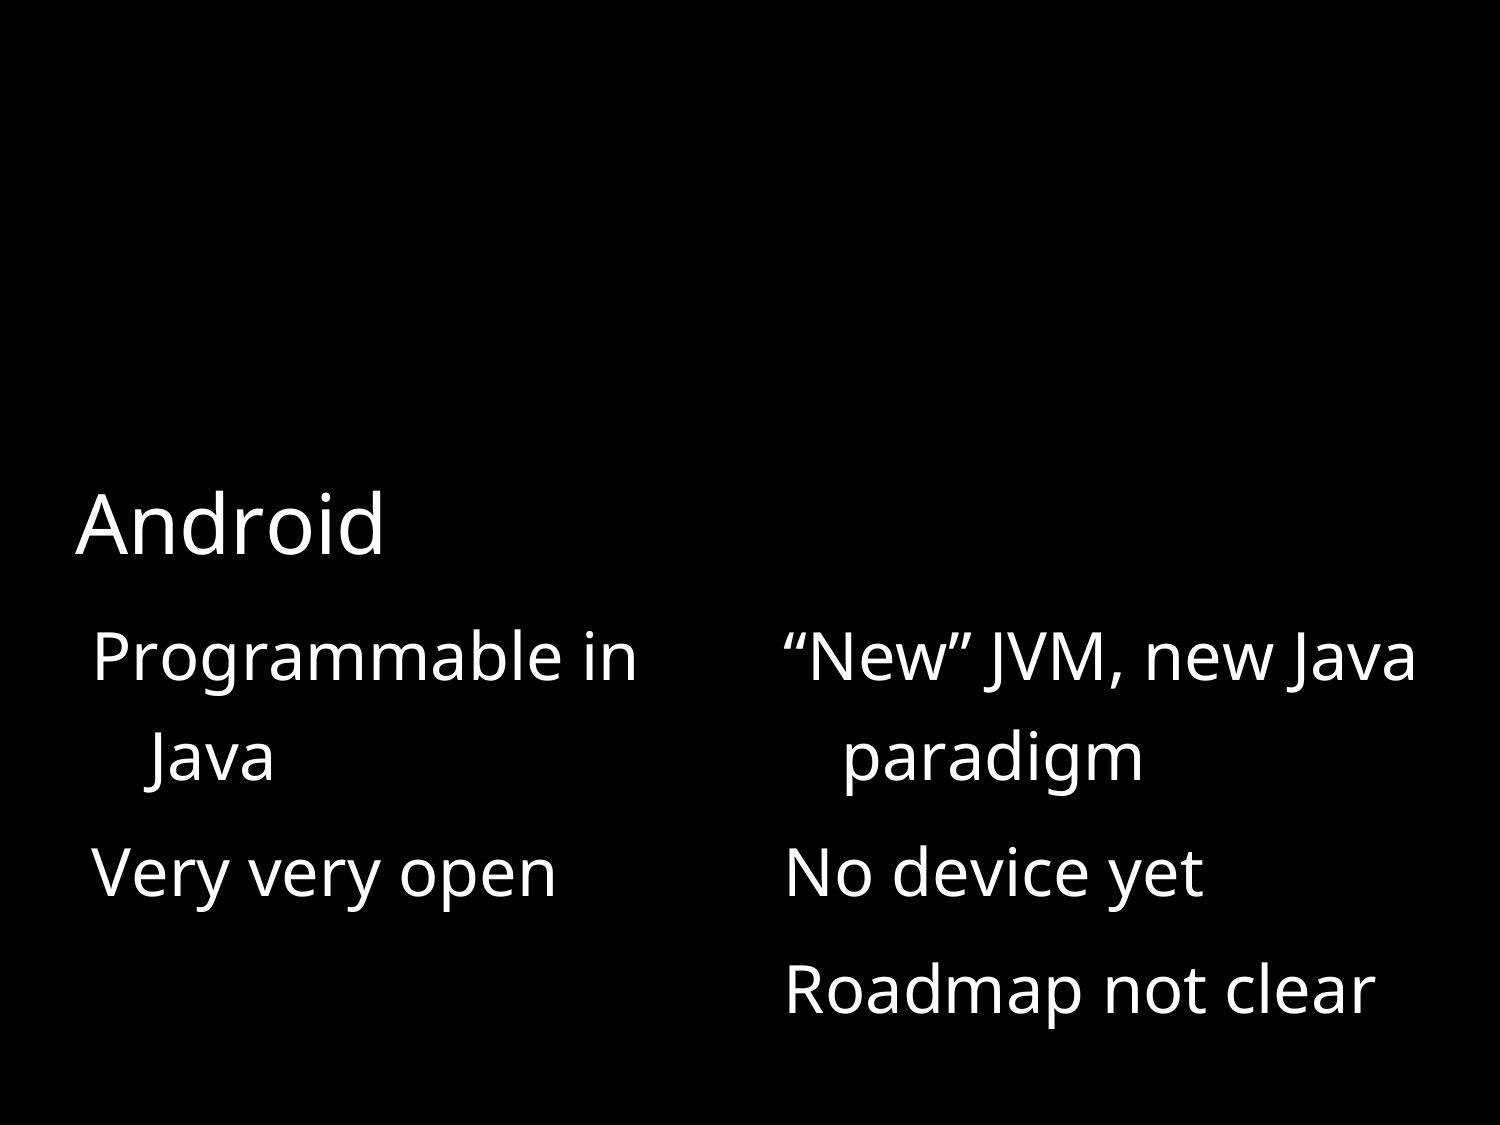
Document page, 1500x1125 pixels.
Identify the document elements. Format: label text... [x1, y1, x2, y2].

title Android [75, 428, 1414, 616]
list Programmable in Java Very very open [75, 600, 734, 1003]
list “New” JVM, new Java paradigm No device yet Roadmap not clear [766, 600, 1426, 1003]
